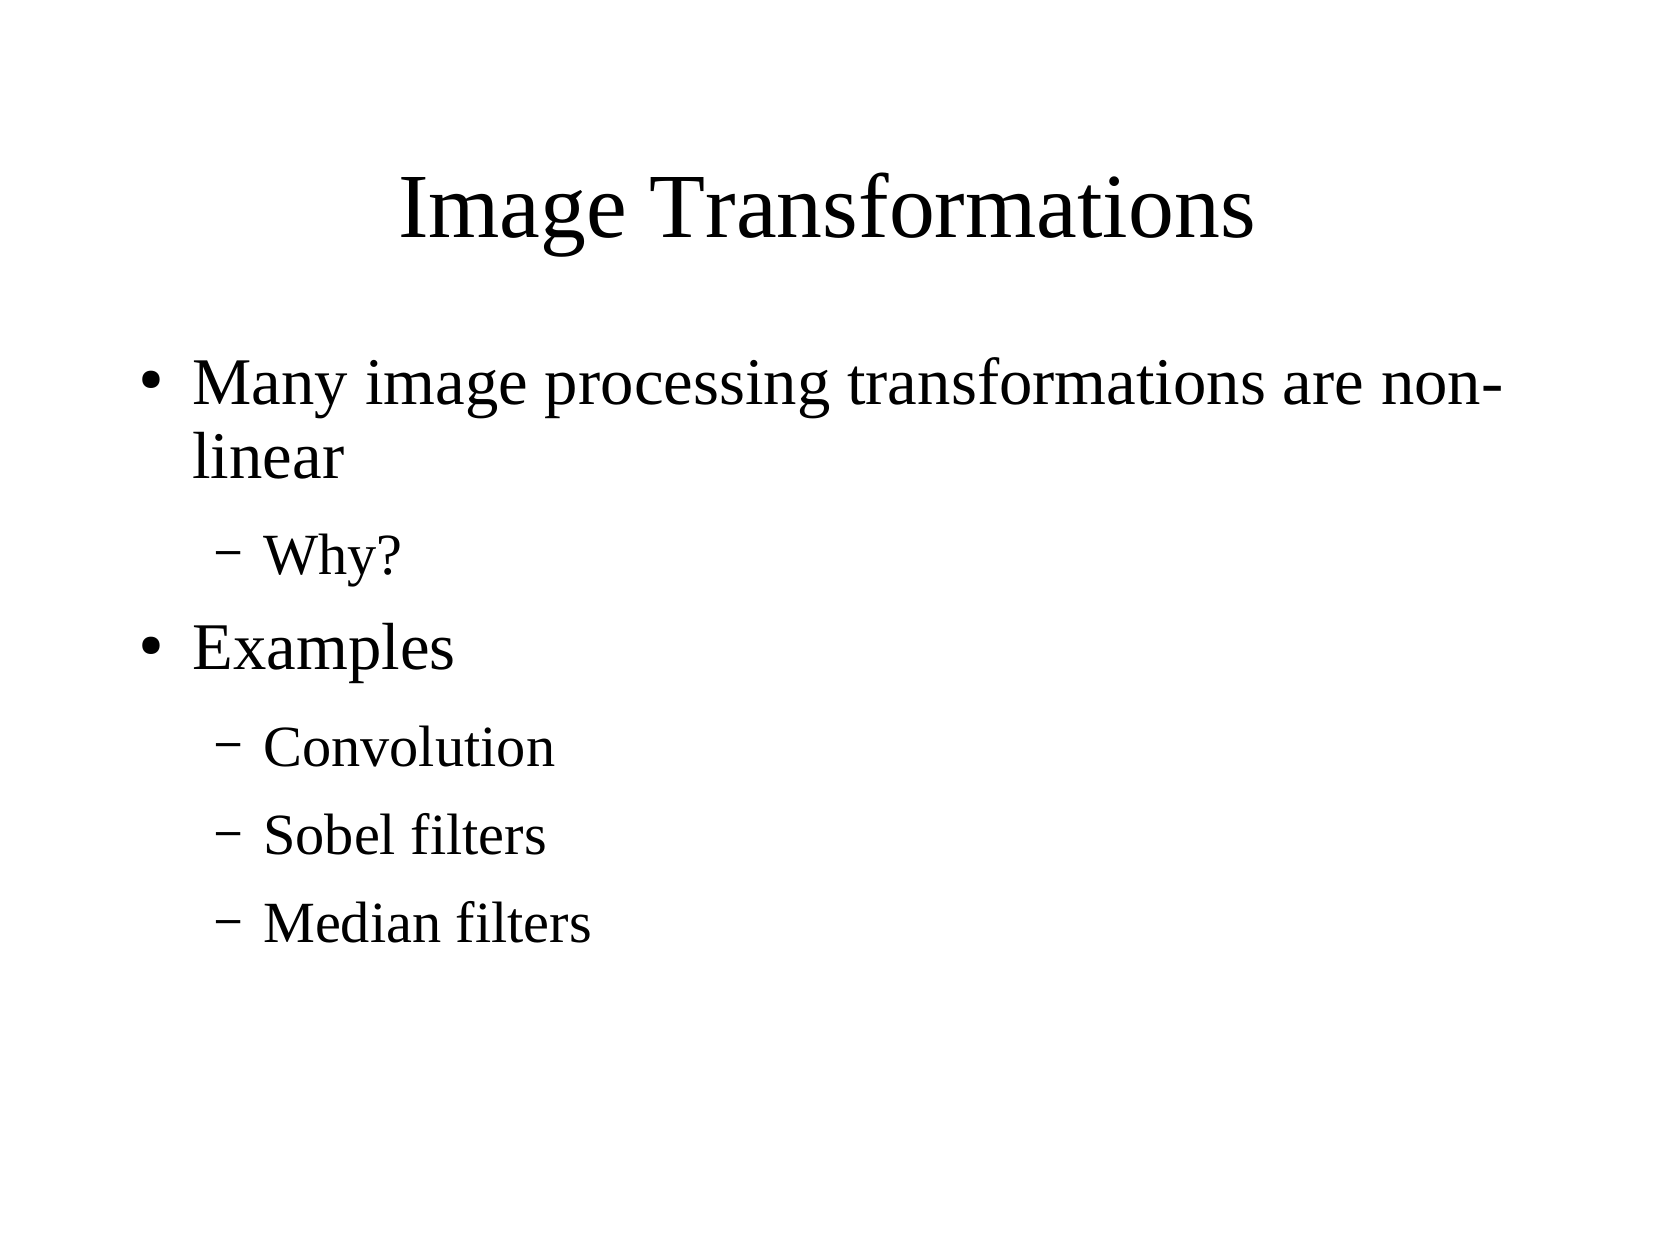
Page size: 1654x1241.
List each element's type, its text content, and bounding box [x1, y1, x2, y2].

title Image Transformations [121, 102, 1534, 311]
list Many image processing transformations are non-linear Why? Examples Convolution Sobel filters Median filters [121, 344, 1534, 1127]
